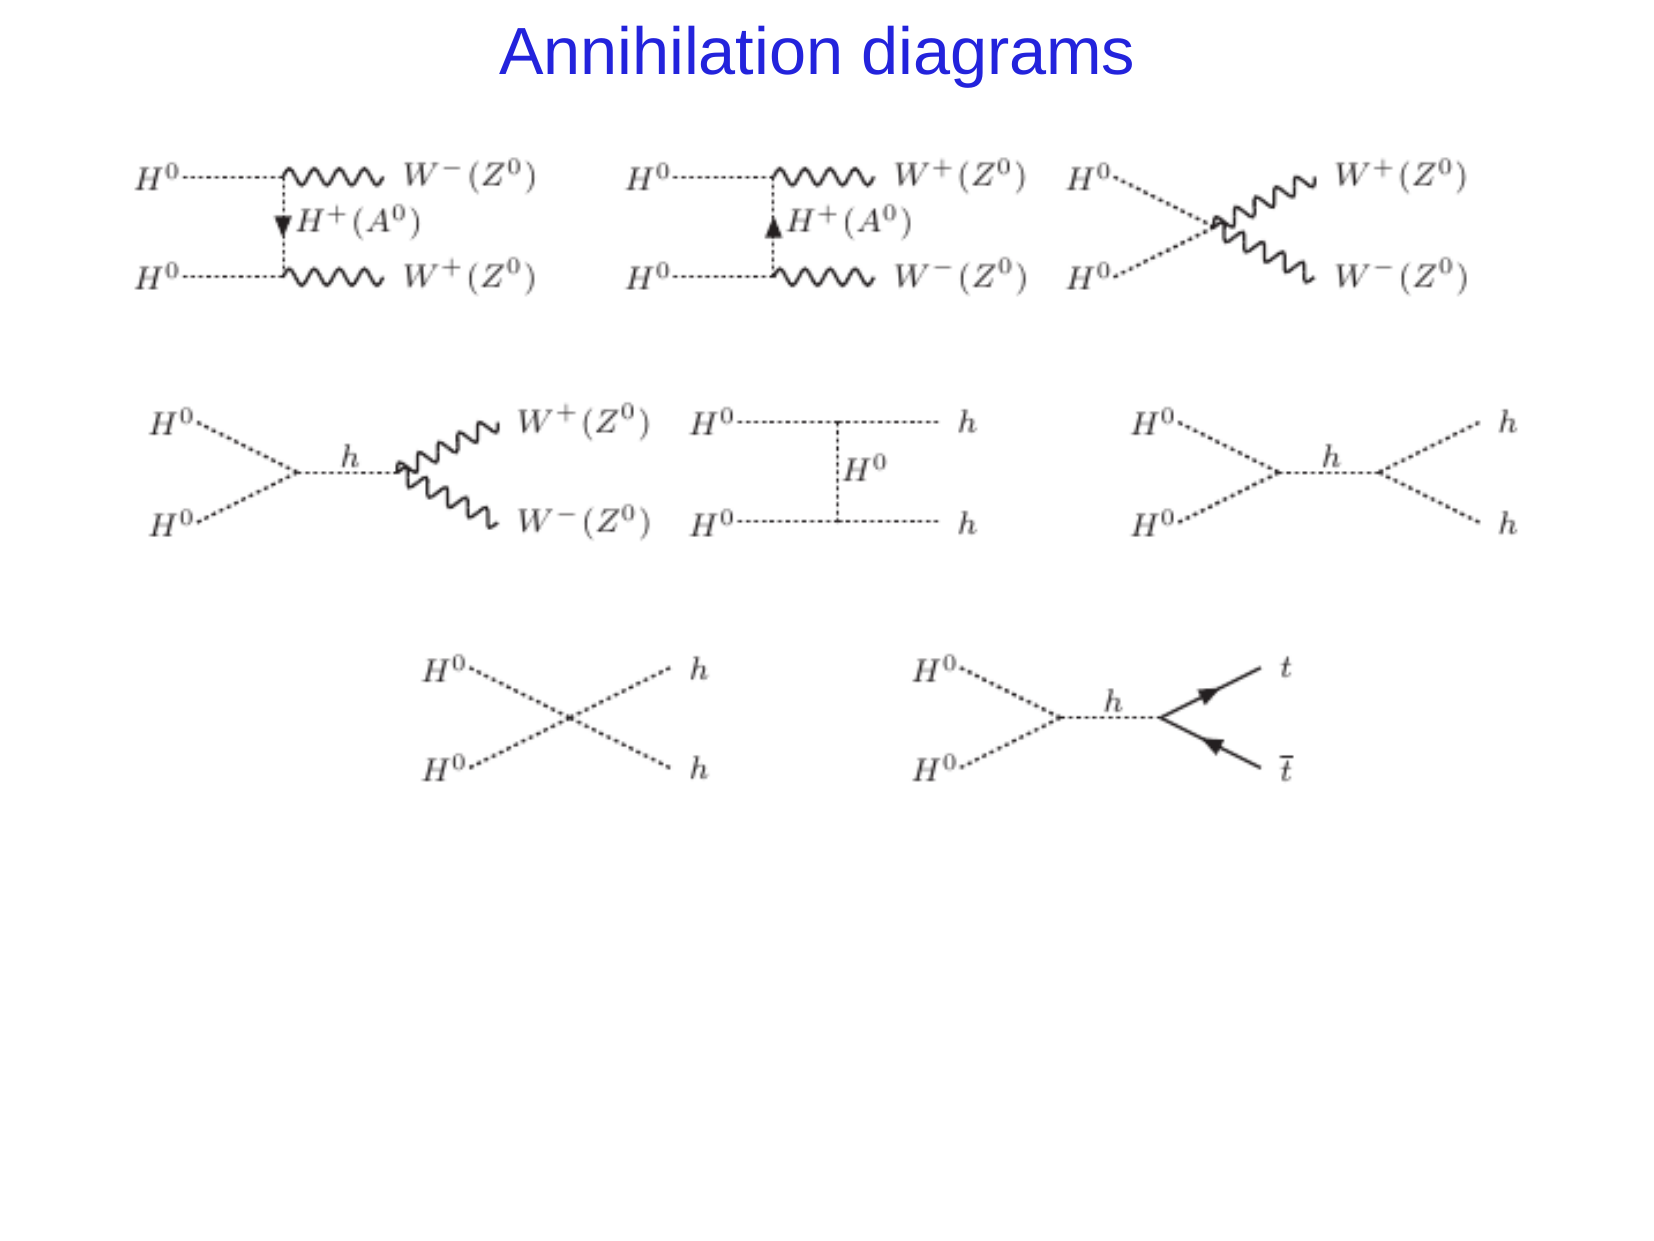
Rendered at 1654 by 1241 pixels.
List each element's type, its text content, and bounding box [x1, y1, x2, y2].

title Annihilation diagrams [82, 0, 1571, 180]
picture [34, 36, 1587, 875]
